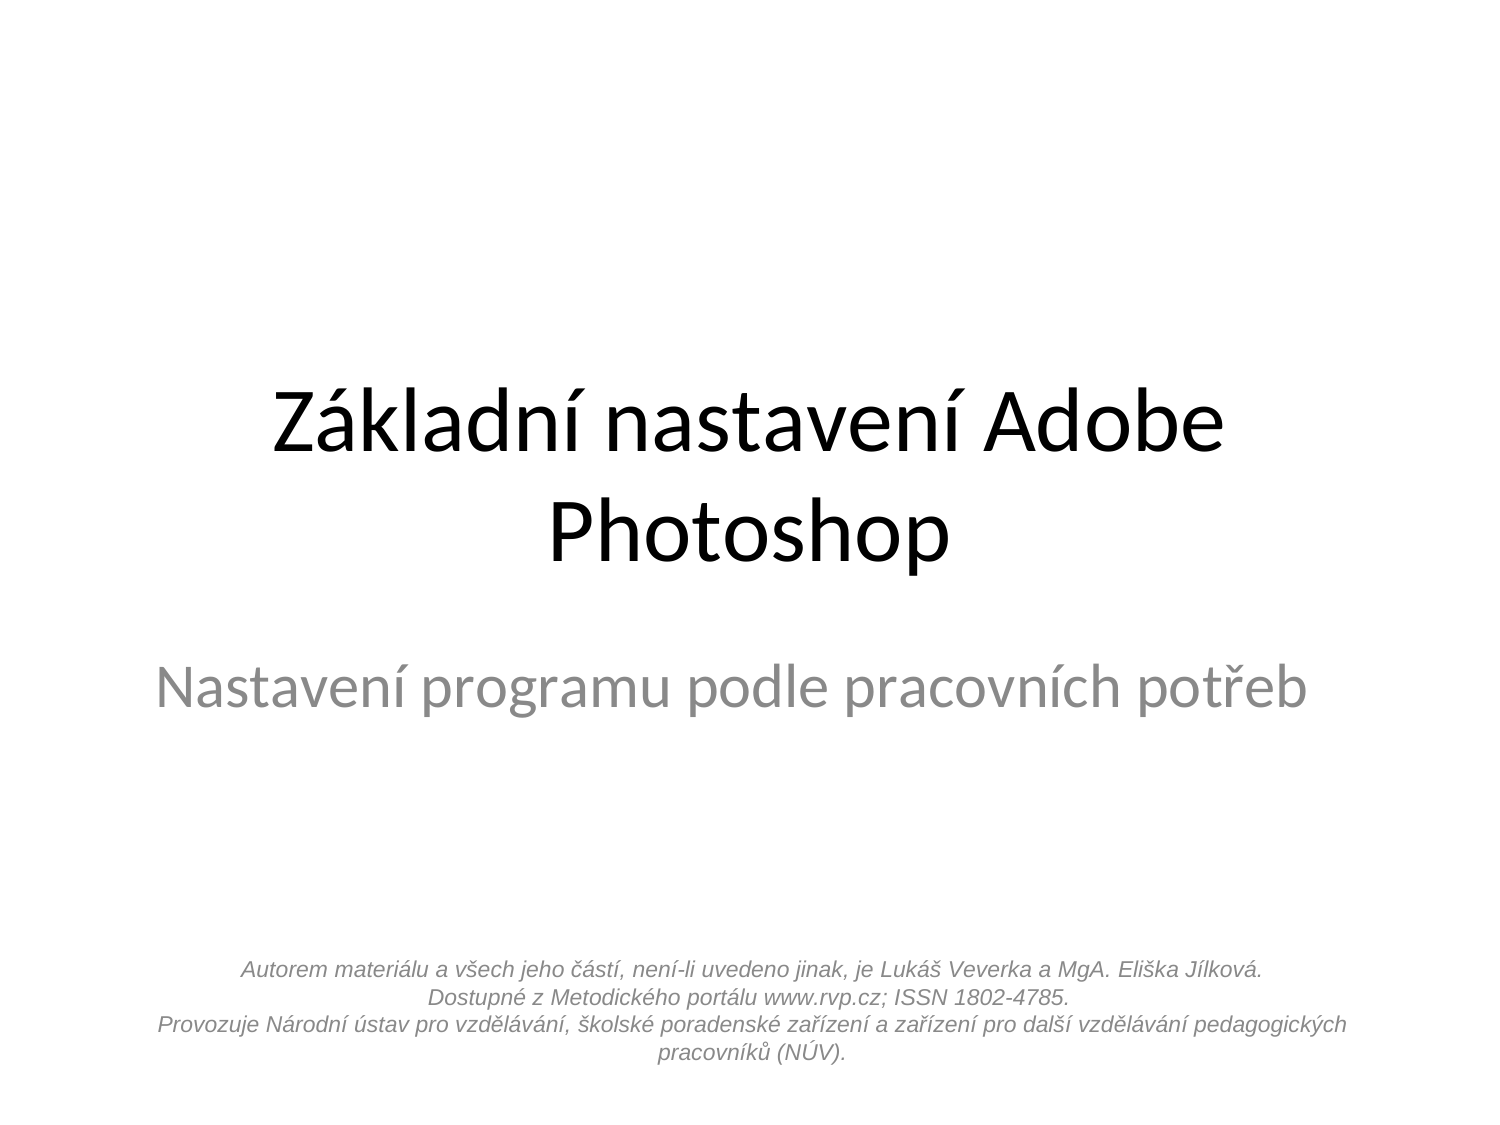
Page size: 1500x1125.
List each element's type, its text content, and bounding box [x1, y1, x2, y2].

text_box Nastavení programu podle pracovních potřeb [135, 637, 1329, 774]
text_box Autorem materiálu a všech jeho částí, není-li uvedeno jinak, je Lukáš Veverka a MgA. Eliška Jílková. Dostupné z Metodického portálu www.rvp.cz; ISSN 1802-4785. Provozuje Národní ústav pro vzdělávání, školské poradenské zařízení a zařízení pro další vzdělávání pedagogických pracovníků (NÚV). [138, 993, 1367, 1054]
title Základní nastavení Adobe Photoshop [112, 349, 1388, 591]
